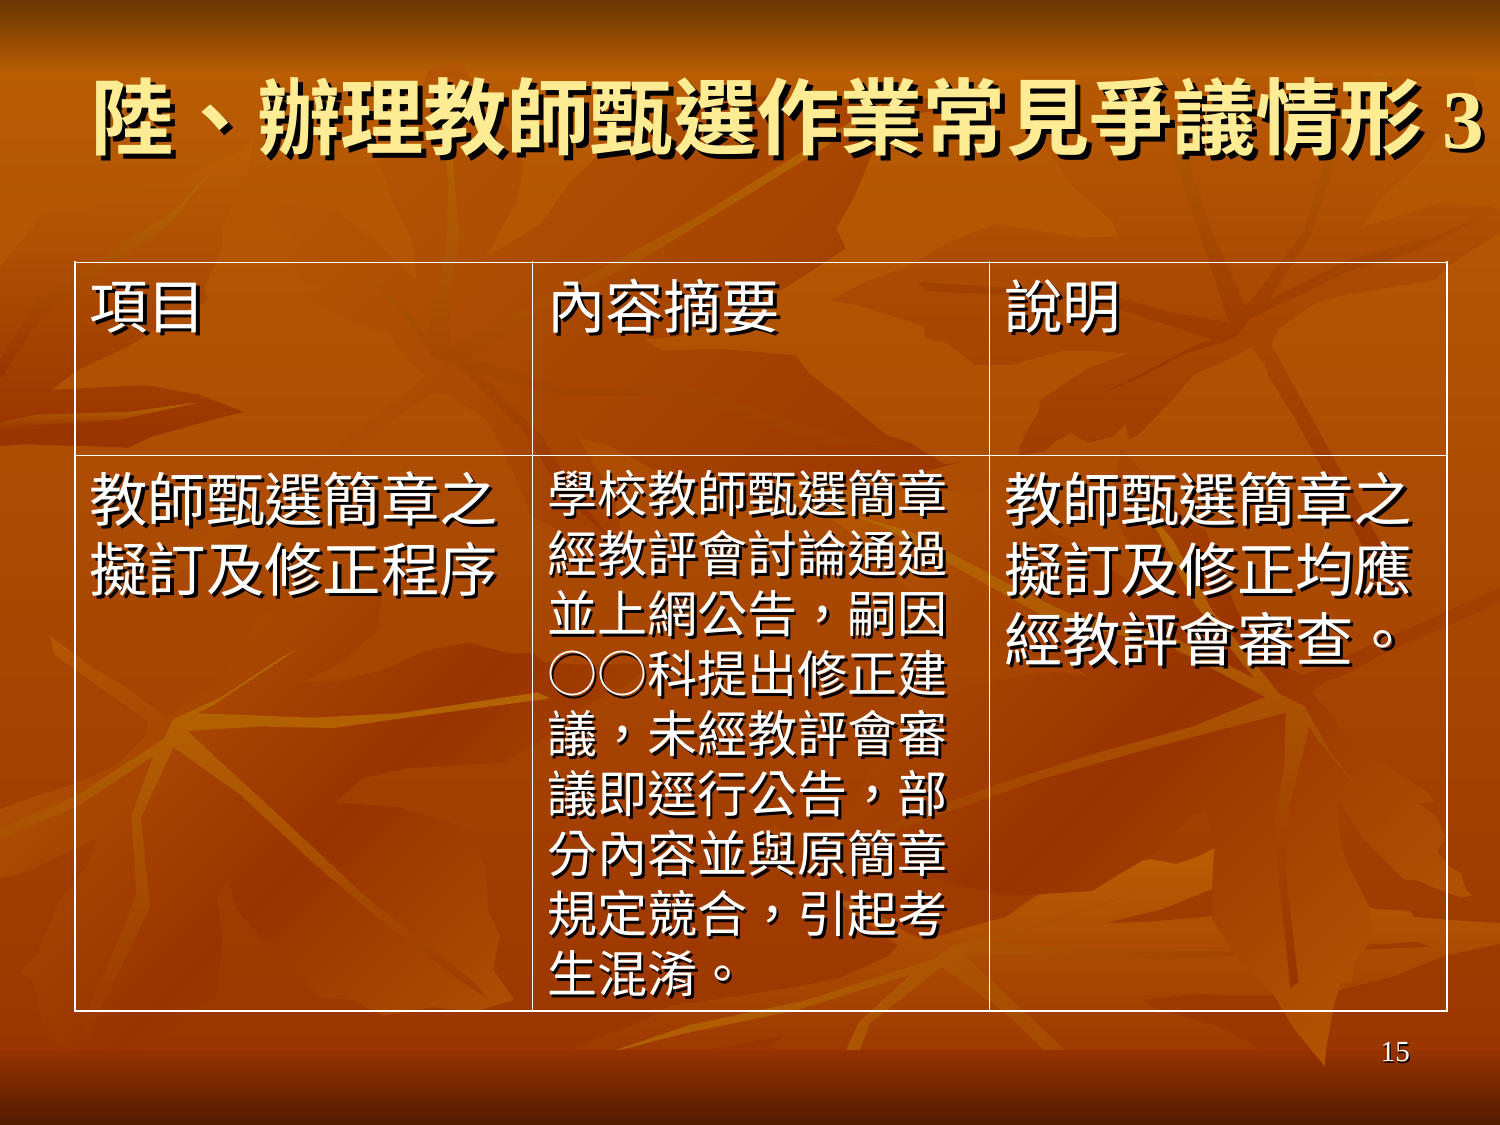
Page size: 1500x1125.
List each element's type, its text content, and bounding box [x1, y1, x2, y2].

title 陸、辦理教師甄選作業常見爭議情形3 [75, 45, 1500, 185]
table_header 說明 [990, 263, 1446, 455]
table_header 內容摘要 [533, 263, 989, 455]
table_header 項目 [76, 263, 532, 455]
table_cell 學校教師甄選簡章經教評會討論通過並上網公告，嗣因○○科提出修正建議，未經教評會審議即逕行公告，部分內容並與原簡章規定競合，引起考生混淆。 [533, 456, 989, 1010]
table_cell 教師甄選簡章之擬訂及修正均應經教評會審查。 [990, 456, 1446, 1010]
table_cell 教師甄選簡章之擬訂及修正程序 [76, 456, 532, 1010]
